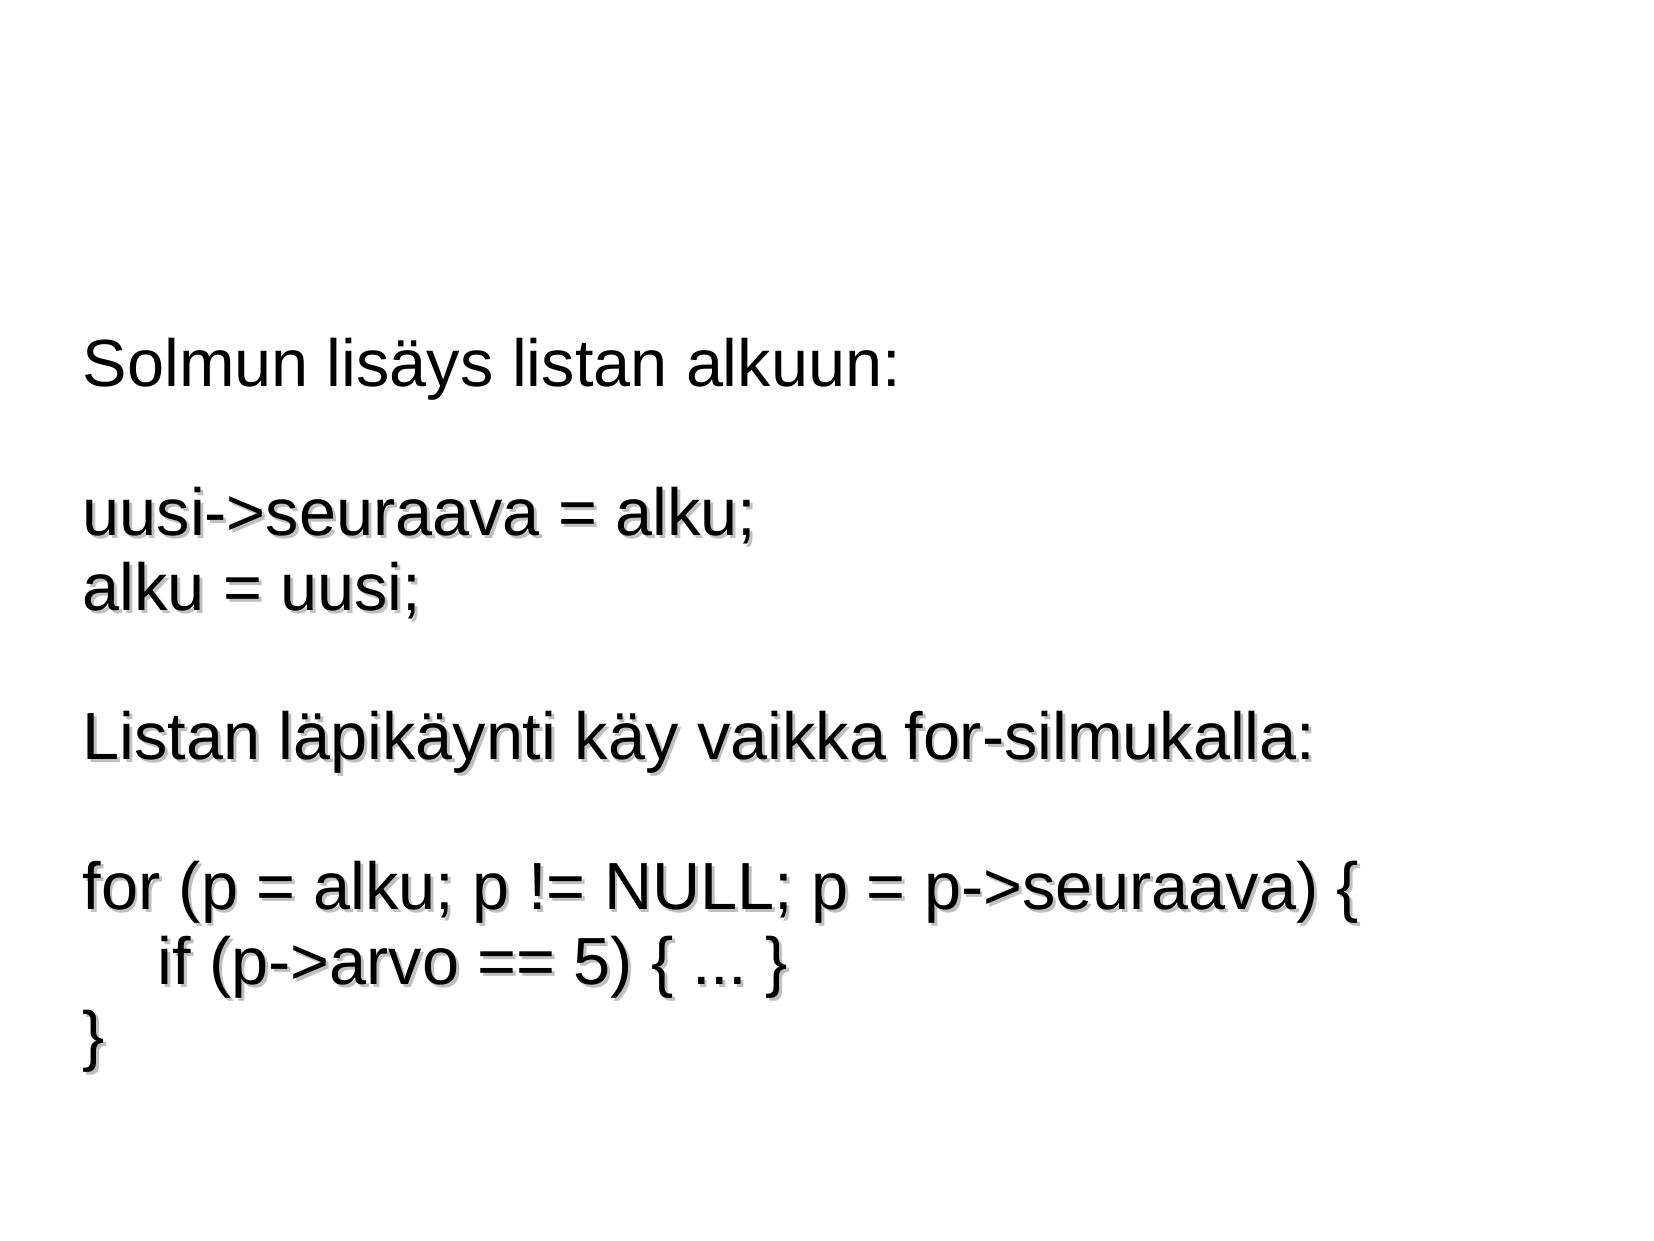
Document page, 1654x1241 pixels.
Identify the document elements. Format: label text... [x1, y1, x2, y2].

text_box Solmun lisäys listan alkuun: uusi->seuraava = alku; alku = uusi; Listan läpikäynti käy vaikka for-silmukalla: for (p = alku; p != NULL; p = p->seuraava) { if (p->arvo == 5) { ... } } [82, 297, 1571, 1102]
